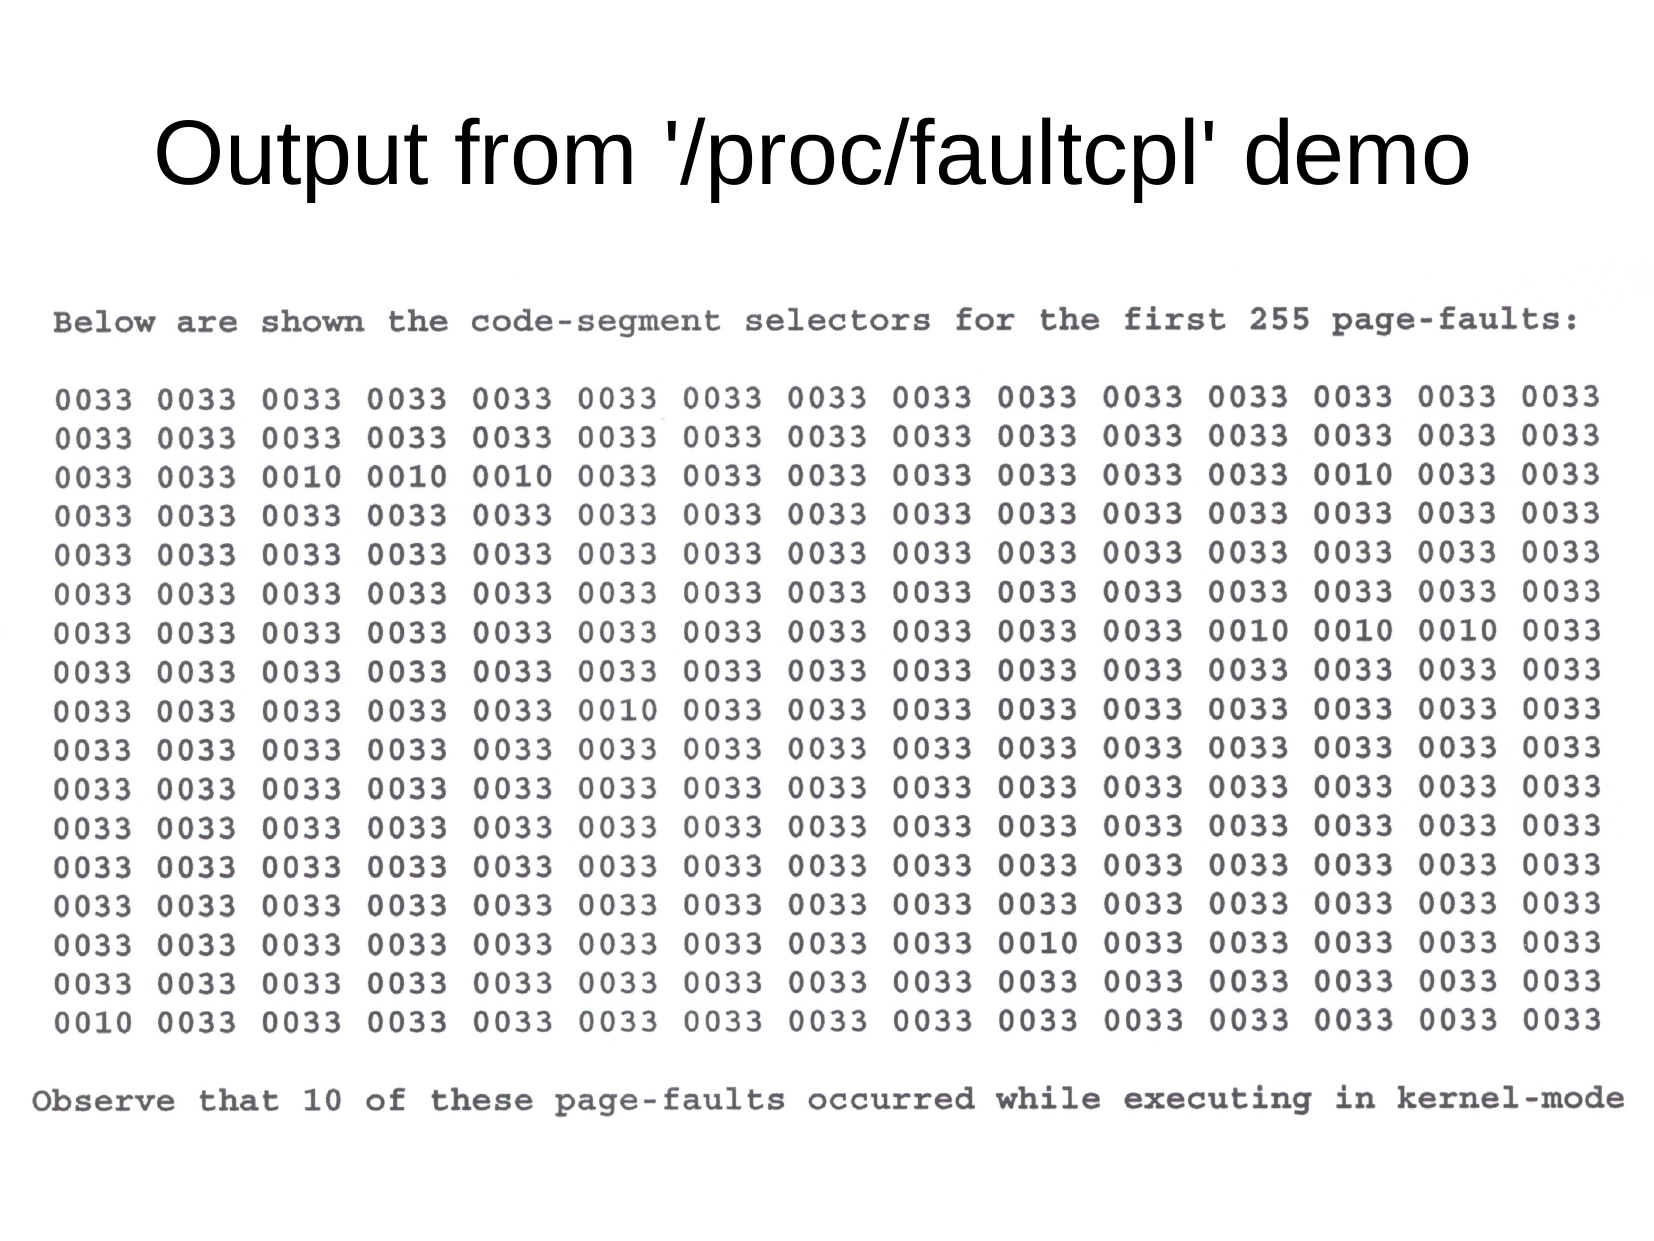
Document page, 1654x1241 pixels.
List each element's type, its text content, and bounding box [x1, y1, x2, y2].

picture [0, 262, 1654, 1152]
title Output from '/proc/faultcpl' demo [82, 49, 1571, 257]
